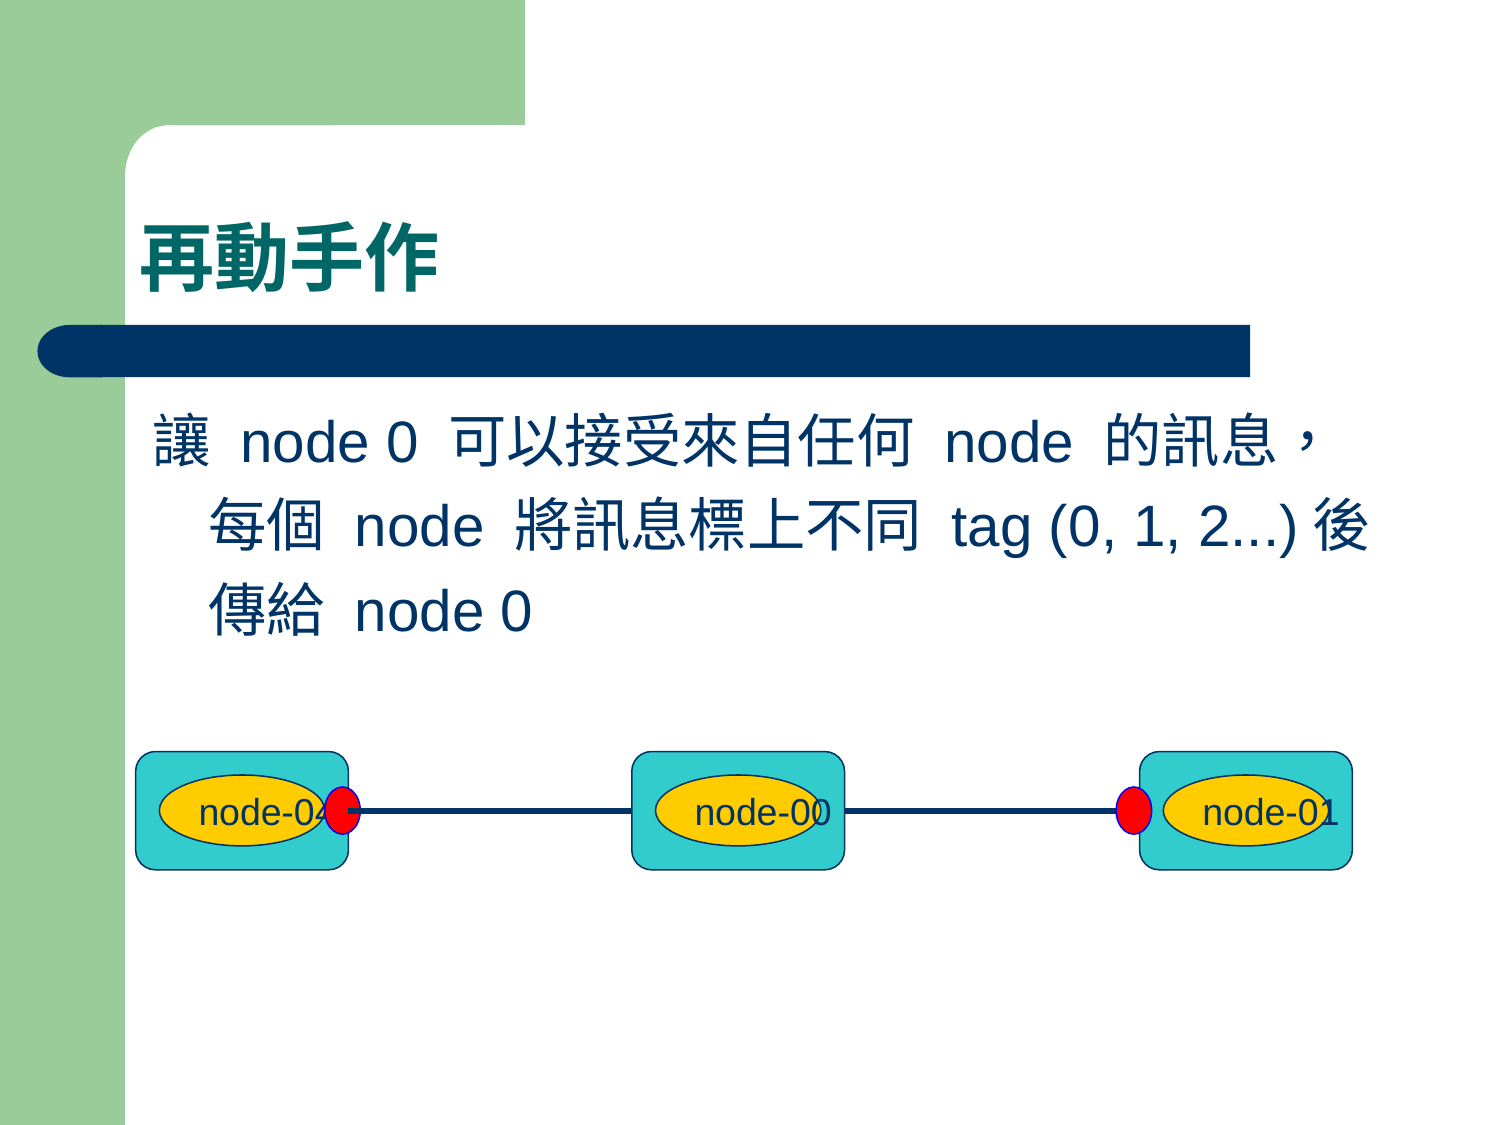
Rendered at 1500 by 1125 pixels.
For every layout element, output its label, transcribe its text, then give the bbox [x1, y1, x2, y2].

text_box [631, 751, 845, 870]
text_box [135, 751, 361, 870]
text_box node-01 [1163, 774, 1327, 846]
text_box node-04 [159, 774, 324, 846]
list 讓 node 0 可以接受來自任何 node 的訊息，每個 node 將訊息標上不同 tag (0, 1, 2...)後傳給 node 0 [137, 387, 1400, 999]
text_box [1116, 751, 1353, 870]
title 再動手作 [124, 124, 1425, 313]
text_box node-00 [655, 774, 817, 846]
